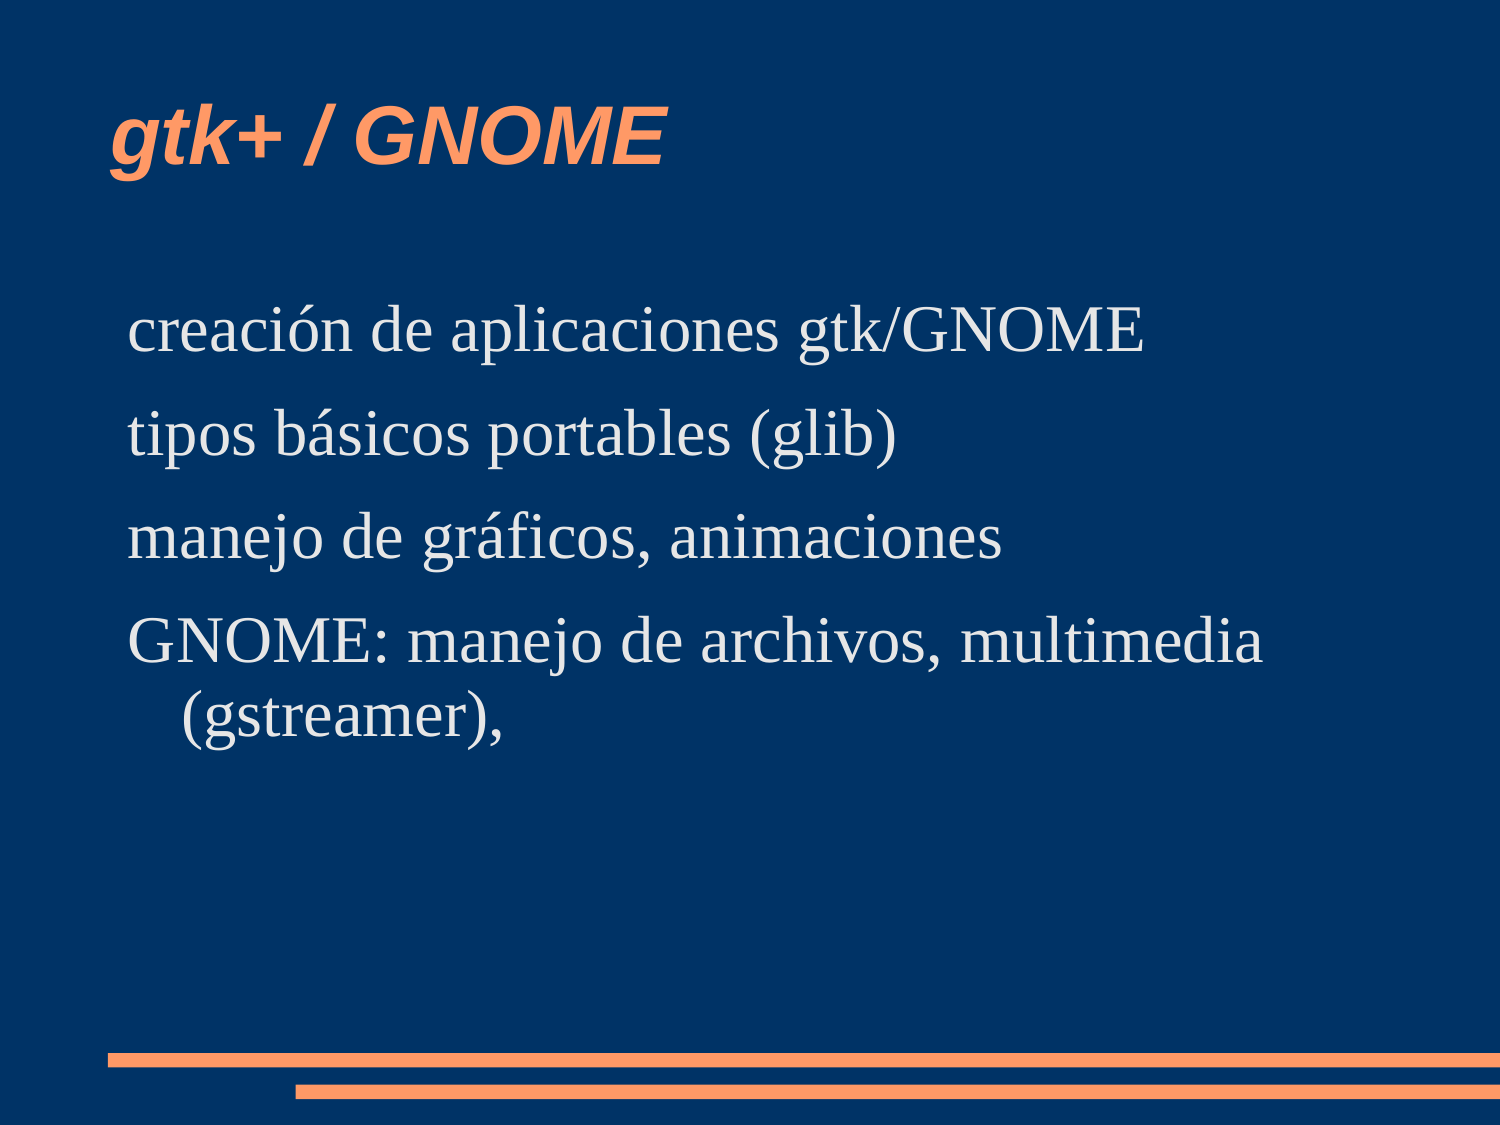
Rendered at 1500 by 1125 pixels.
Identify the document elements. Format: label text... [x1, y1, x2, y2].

list creación de aplicaciones gtk/GNOME tipos básicos portables (glib) manejo de gráficos, animaciones GNOME: manejo de archivos, multimedia (gstreamer), [110, 292, 1416, 1027]
title gtk+ / GNOME [110, 41, 1392, 230]
